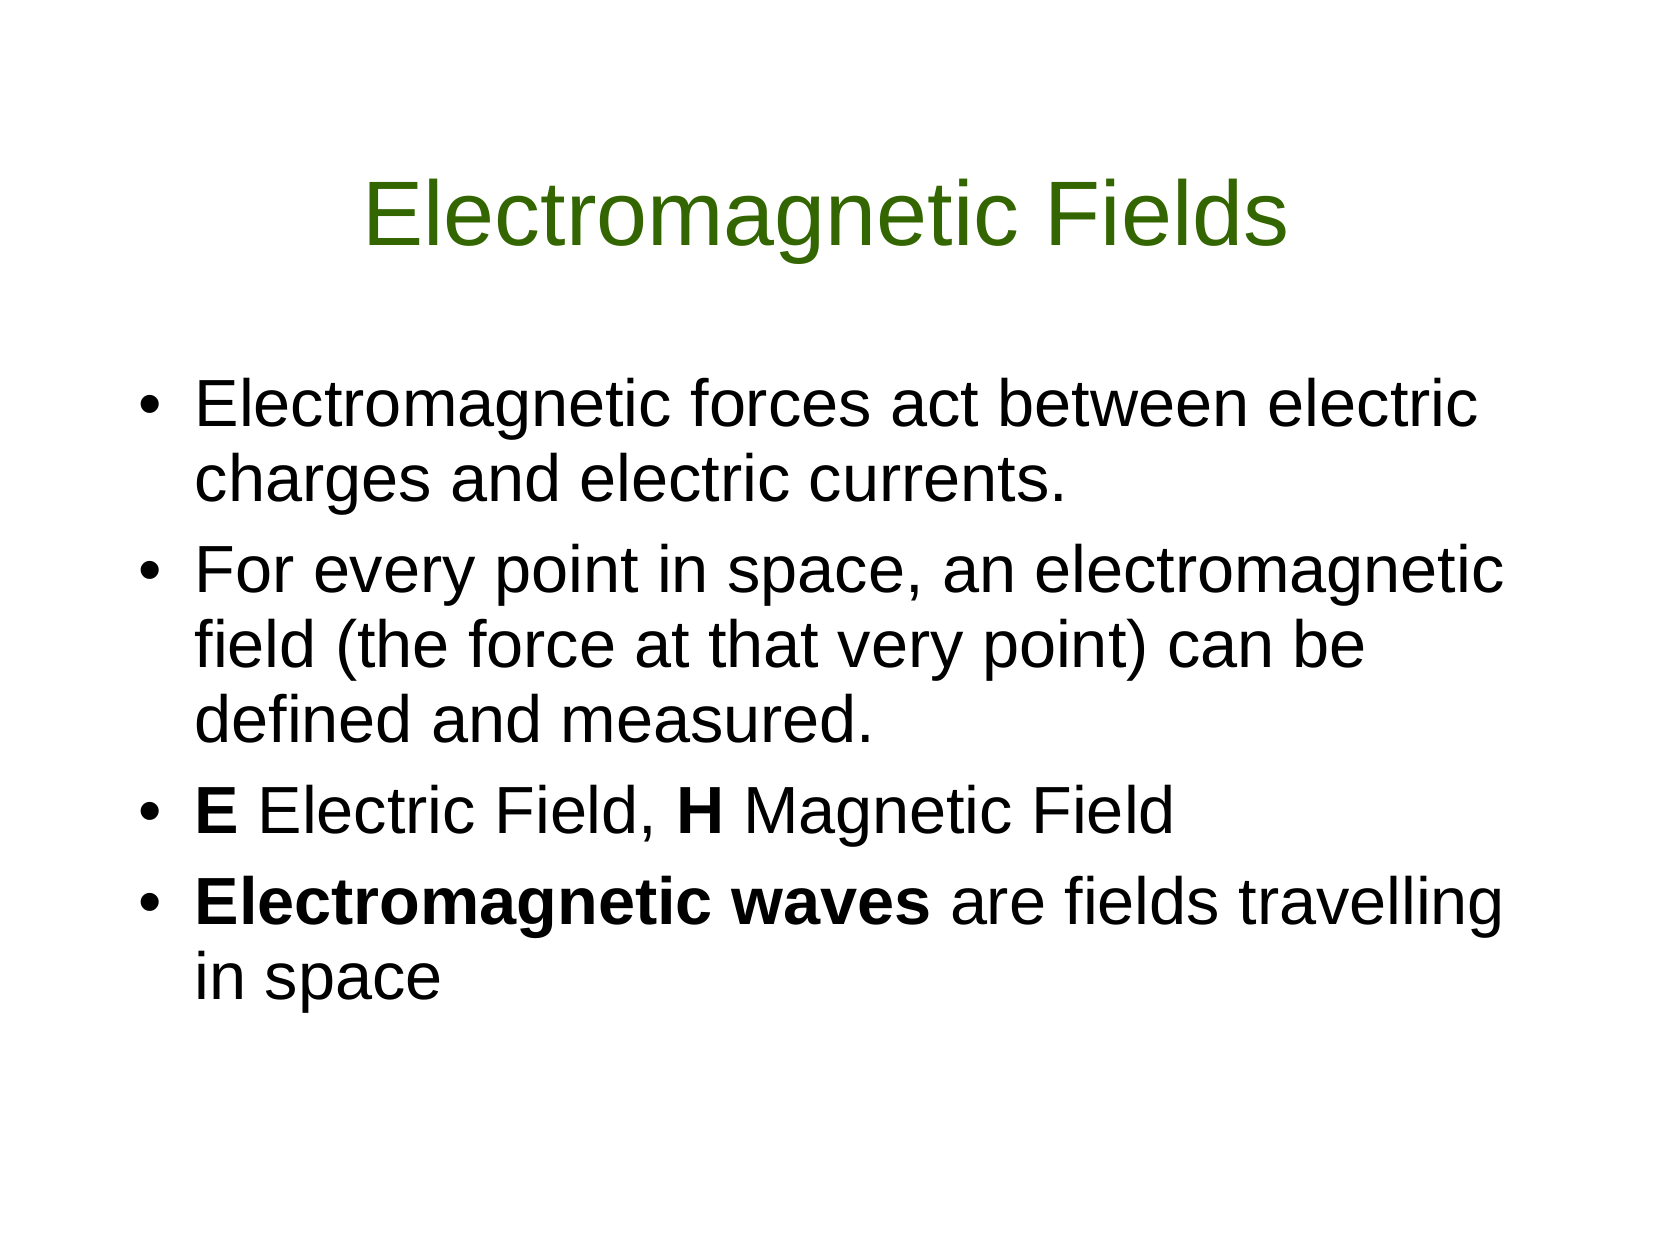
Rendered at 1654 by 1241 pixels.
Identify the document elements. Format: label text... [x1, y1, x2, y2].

title Electromagnetic Fields [123, 110, 1530, 317]
list Electromagnetic forces act between electric charges and electric currents. For every point in space, an electromagnetic field (the force at that very point) can be defined and measured. E Electric Field, H Magnetic Field Electromagnetic waves are fields travelling in space [123, 358, 1530, 1103]
